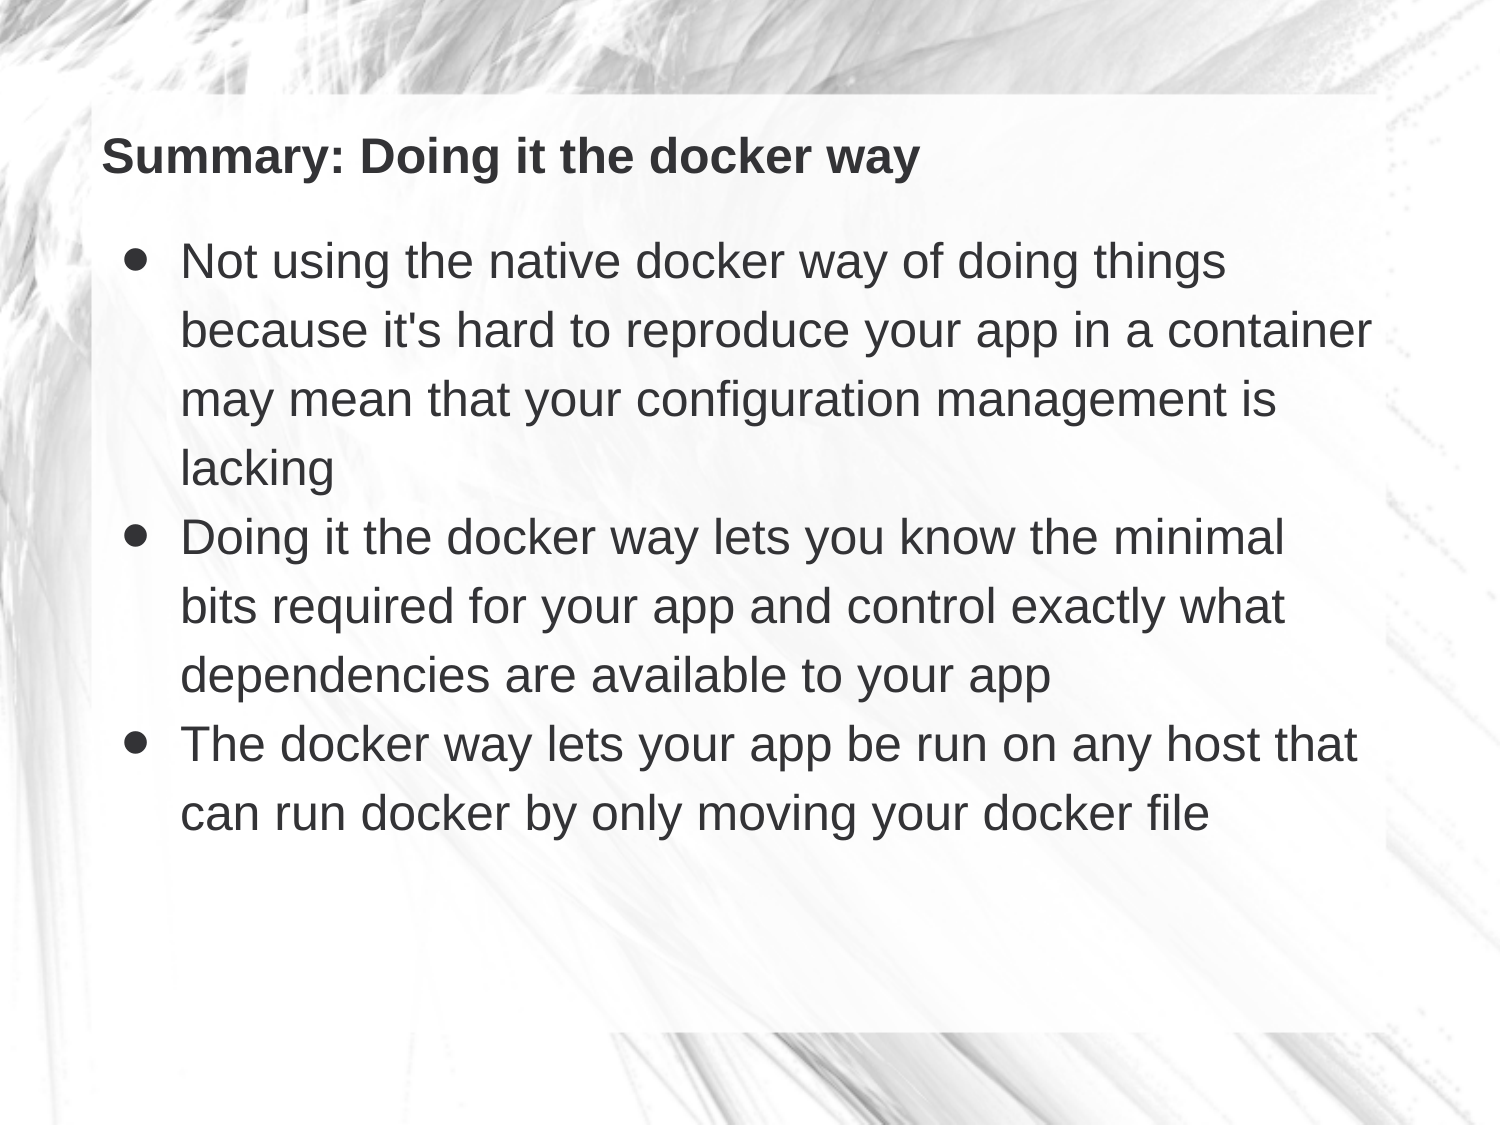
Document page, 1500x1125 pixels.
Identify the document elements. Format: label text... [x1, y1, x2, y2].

picture [0, 0, 1500, 1125]
title Summary: Doing it the docker way [61, 108, 1412, 205]
list Not using the native docker way of doing things because it's hard to reproduce your app in a container may mean that your configuration management is lacking Doing it the docker way lets you know the minimal bits required for your app and control exactly what dependencies are available to your app The docker way lets your app be run on any host that can run docker by only moving your docker file [90, 204, 1393, 610]
